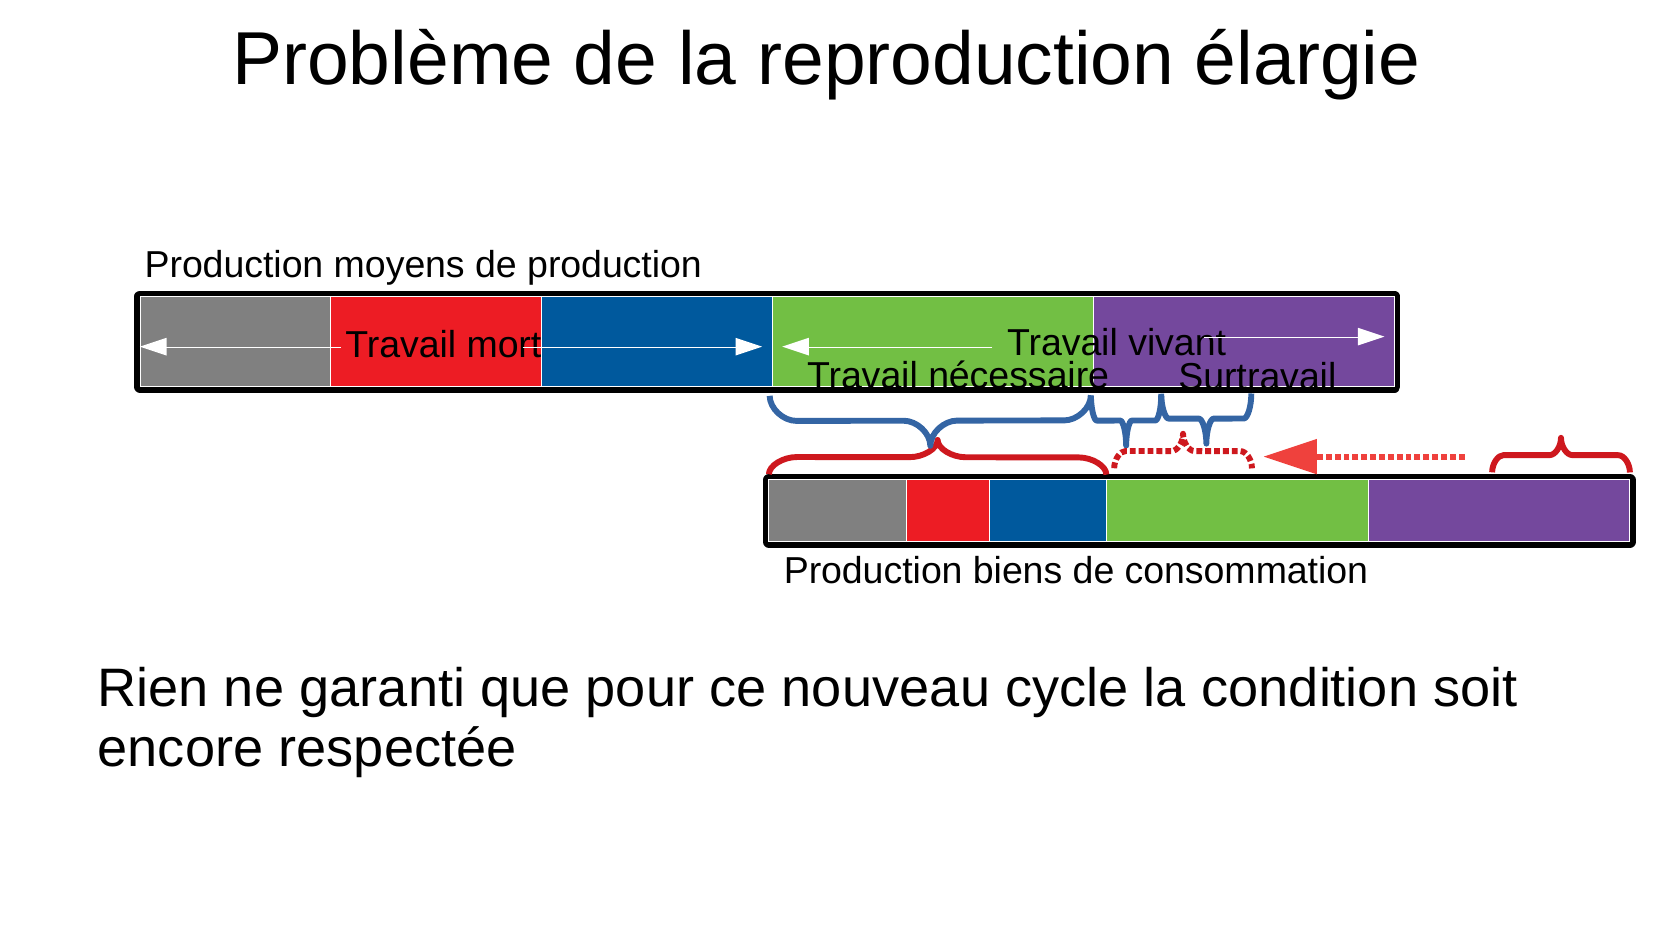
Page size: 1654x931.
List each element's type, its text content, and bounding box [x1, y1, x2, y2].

text_box Rien ne garanti que pour ce nouveau cycle la condition soit encore respectée [82, 649, 1607, 792]
text_box Surtravail [1163, 348, 1371, 412]
text_box Travail vivant [992, 314, 1268, 378]
text_box [140, 296, 1395, 387]
text_box Production moyens de production [129, 236, 1235, 299]
text_box Travail nécessaire [792, 346, 1159, 410]
text_box Travail mort [330, 316, 580, 380]
text_box Production biens de consommation [768, 541, 1527, 599]
text_box [768, 479, 1630, 542]
title Problème de la reproduction élargie [82, 11, 1571, 107]
